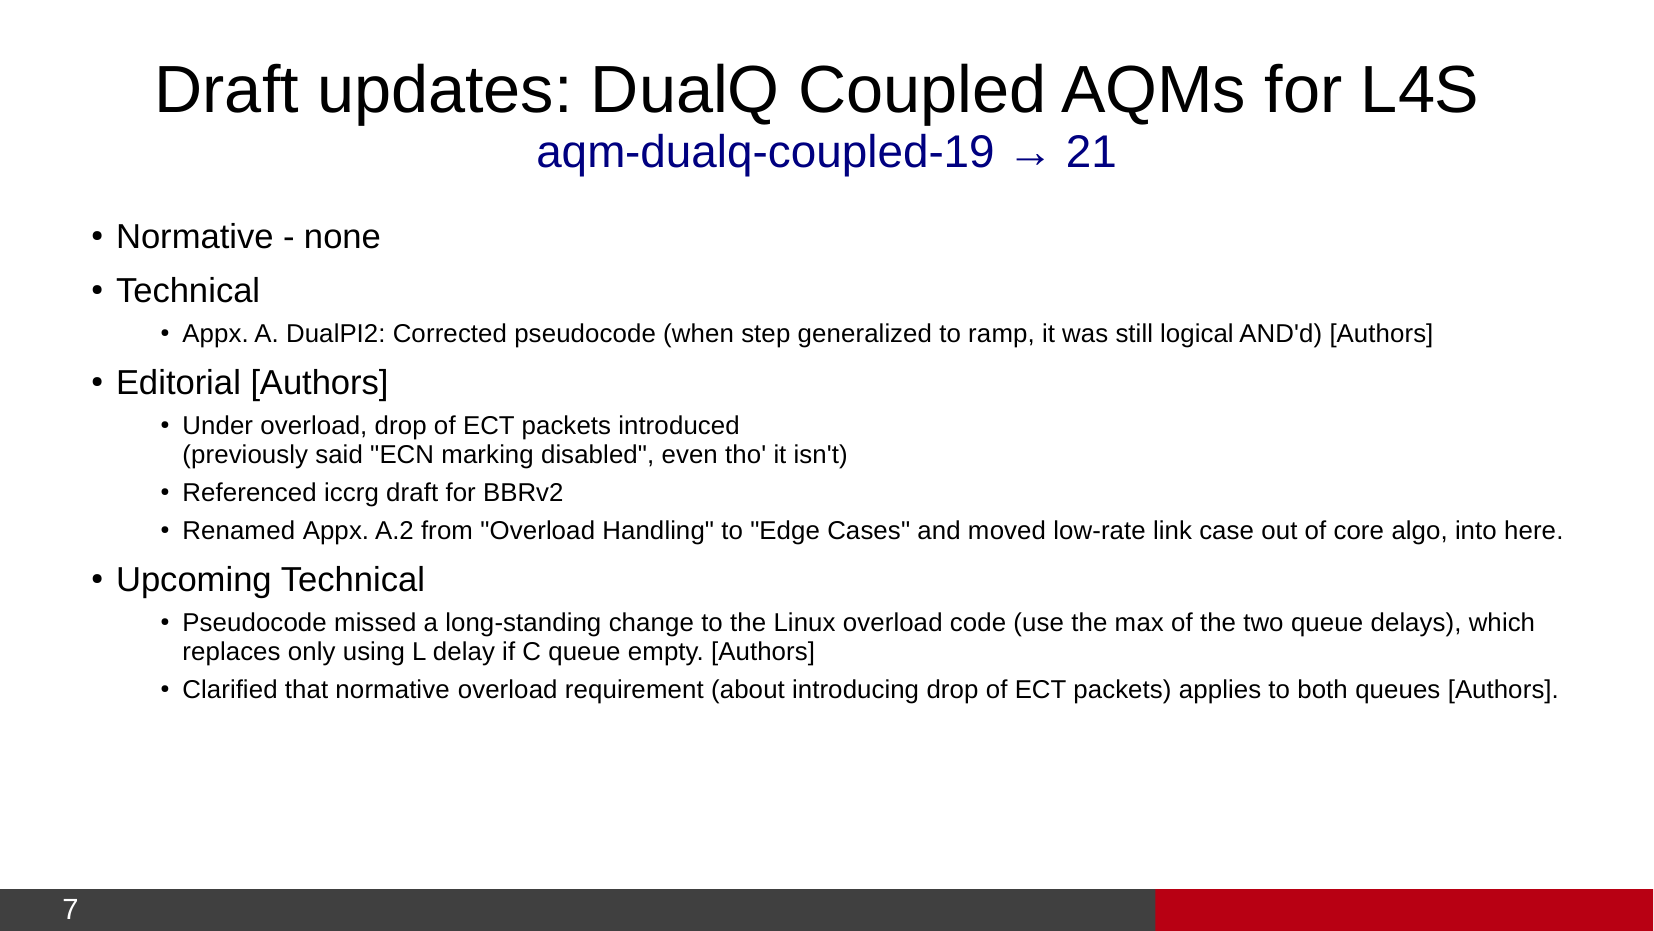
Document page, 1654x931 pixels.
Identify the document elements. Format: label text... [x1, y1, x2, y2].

list Normative - none Technical Appx. A. DualPI2: Corrected pseudocode (when step generalized to ramp, it was still logical AND'd) [Authors] Editorial [Authors] Under overload, drop of ECT packets introduced (previously said "ECN marking disabled", even tho' it isn't) Referenced iccrg draft for BBRv2 Renamed Appx. A.2 from "Overload Handling" to "Edge Cases" and moved low-rate link case out of core algo, into here. Upcoming Technical Pseudocode missed a long-standing change to the Linux overload code (use the max of the two queue delays), which replaces only using L delay if C queue empty. [Authors] Clarified that normative overload requirement (about introducing drop of ECT packets) applies to both queues [Authors]. [82, 217, 1571, 757]
title Draft updates: DualQ Coupled AQMs for L4S aqm-dualq-coupled-19 → 21 [82, 36, 1571, 193]
